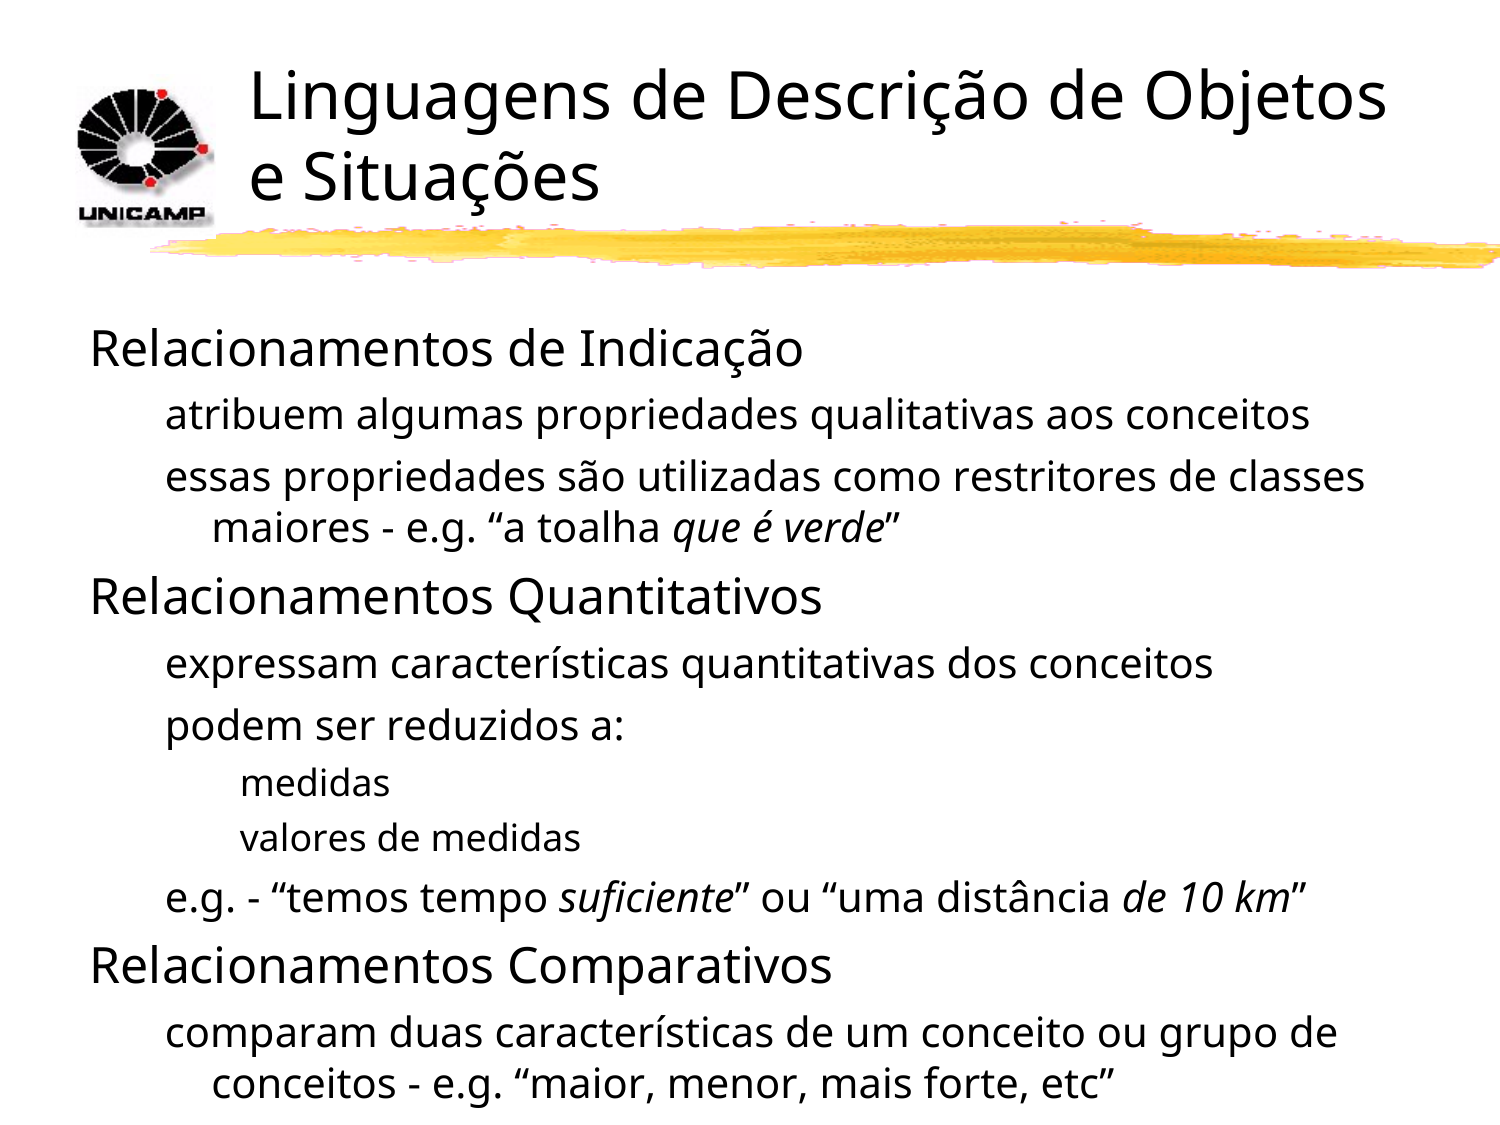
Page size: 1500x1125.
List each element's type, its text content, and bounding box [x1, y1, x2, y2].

picture [75, 74, 1500, 279]
title Linguagens de Descrição de Objetos e Situações [233, 37, 1434, 225]
list Relacionamentos de Indicação atribuem algumas propriedades qualitativas aos conceitos essas propriedades são utilizadas como restritores de classes maiores - e.g. “a toalha que é verde” Relacionamentos Quantitativos expressam características quantitativas dos conceitos podem ser reduzidos a: medidas valores de medidas e.g. - “temos tempo suficiente” ou “uma distância de 10 km” Relacionamentos Comparativos comparam duas características de um conceito ou grupo de conceitos - e.g. “maior, menor, mais forte, etc” [74, 309, 1417, 1034]
